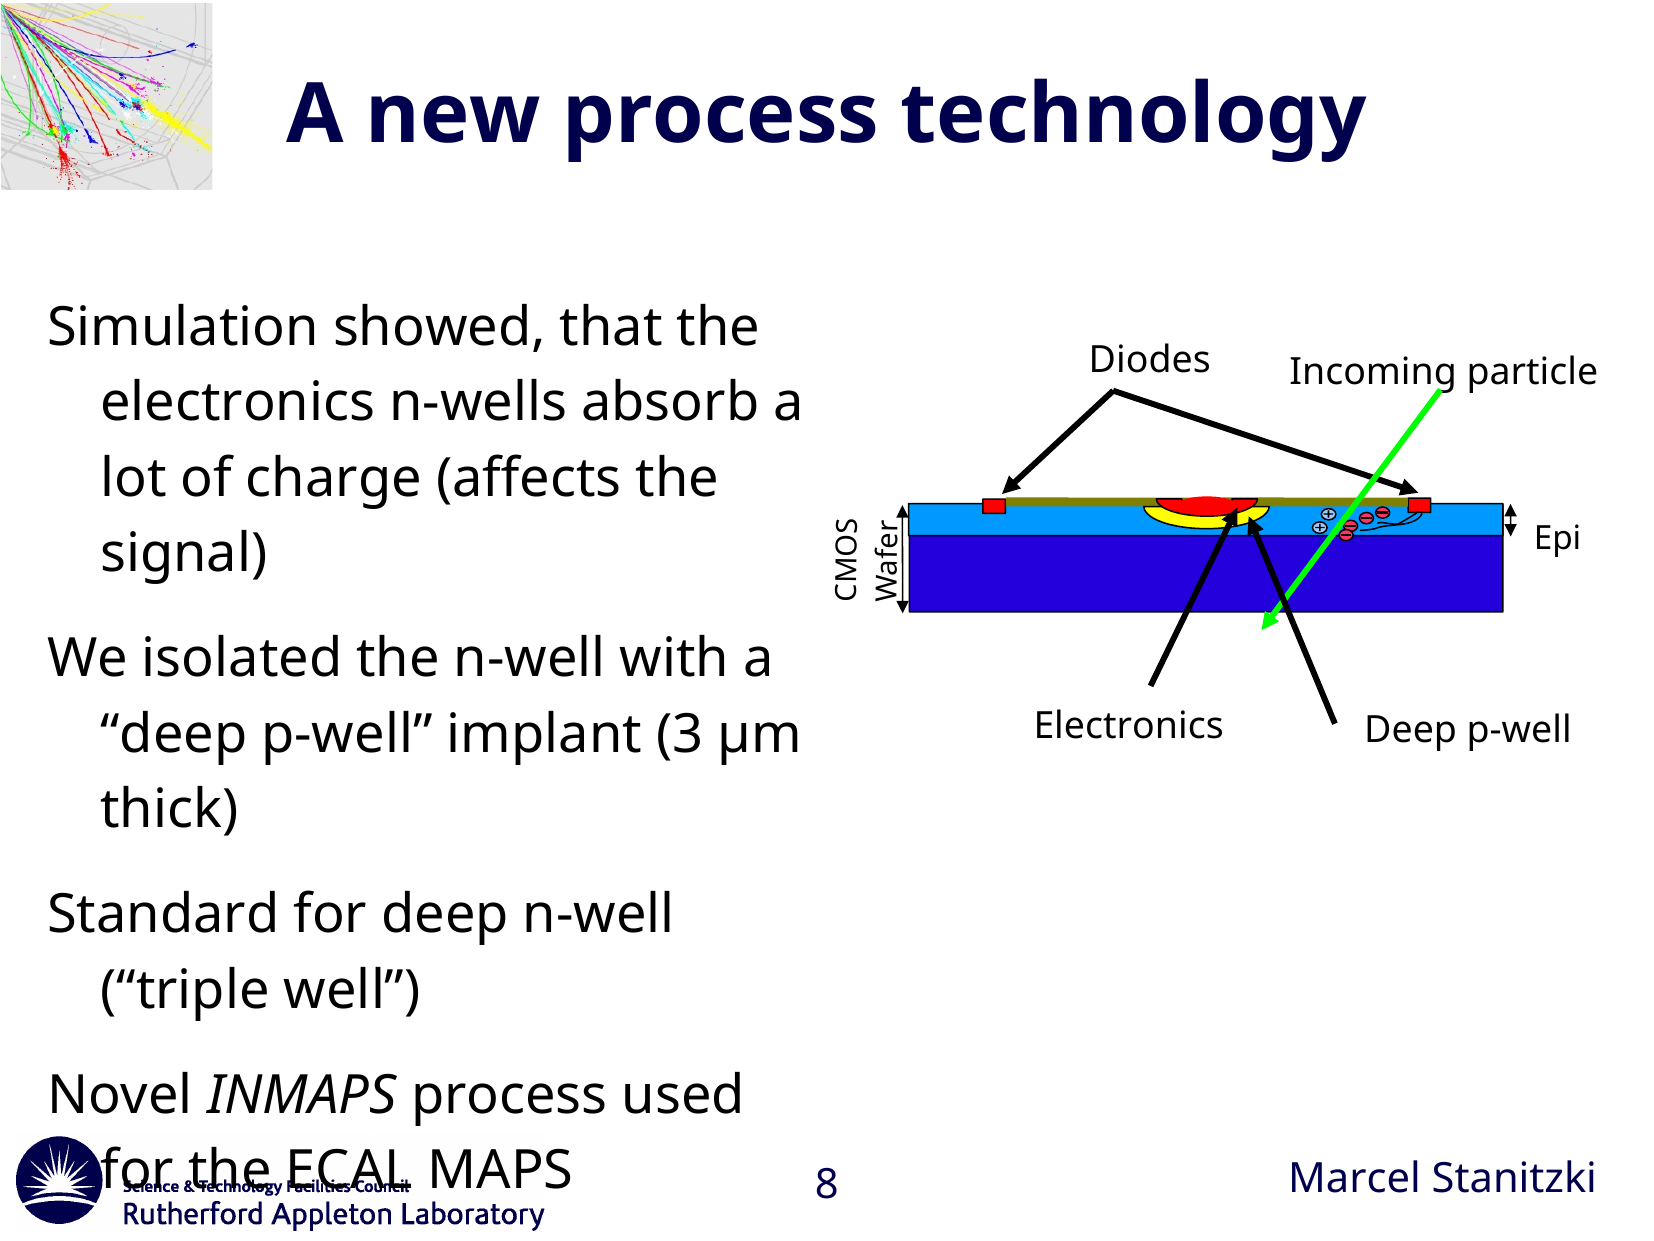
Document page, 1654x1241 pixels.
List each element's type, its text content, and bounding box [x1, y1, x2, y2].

picture [0, 3, 213, 190]
text_box Diodes [1073, 323, 1232, 385]
text_box Incoming particle [1274, 336, 1633, 398]
picture [14, 1133, 545, 1231]
text_box Electronics [1018, 689, 1252, 751]
list Simulation showed, that the electronics n-wells absorb a lot of charge (affects the signal) We isolated the n-well with a “deep p-well” implant (3 µm thick) Standard for deep n-well (“triple well”) Novel INMAPS process used for the ECAL MAPS [29, 285, 827, 1114]
text_box CMOS Wafer [816, 498, 905, 618]
text_box [908, 496, 1348, 612]
text_box [1288, 498, 1503, 612]
text_box Deep p-well [1349, 693, 1600, 755]
title A new process technology [203, 5, 1451, 213]
text_box Epi [1519, 505, 1654, 562]
